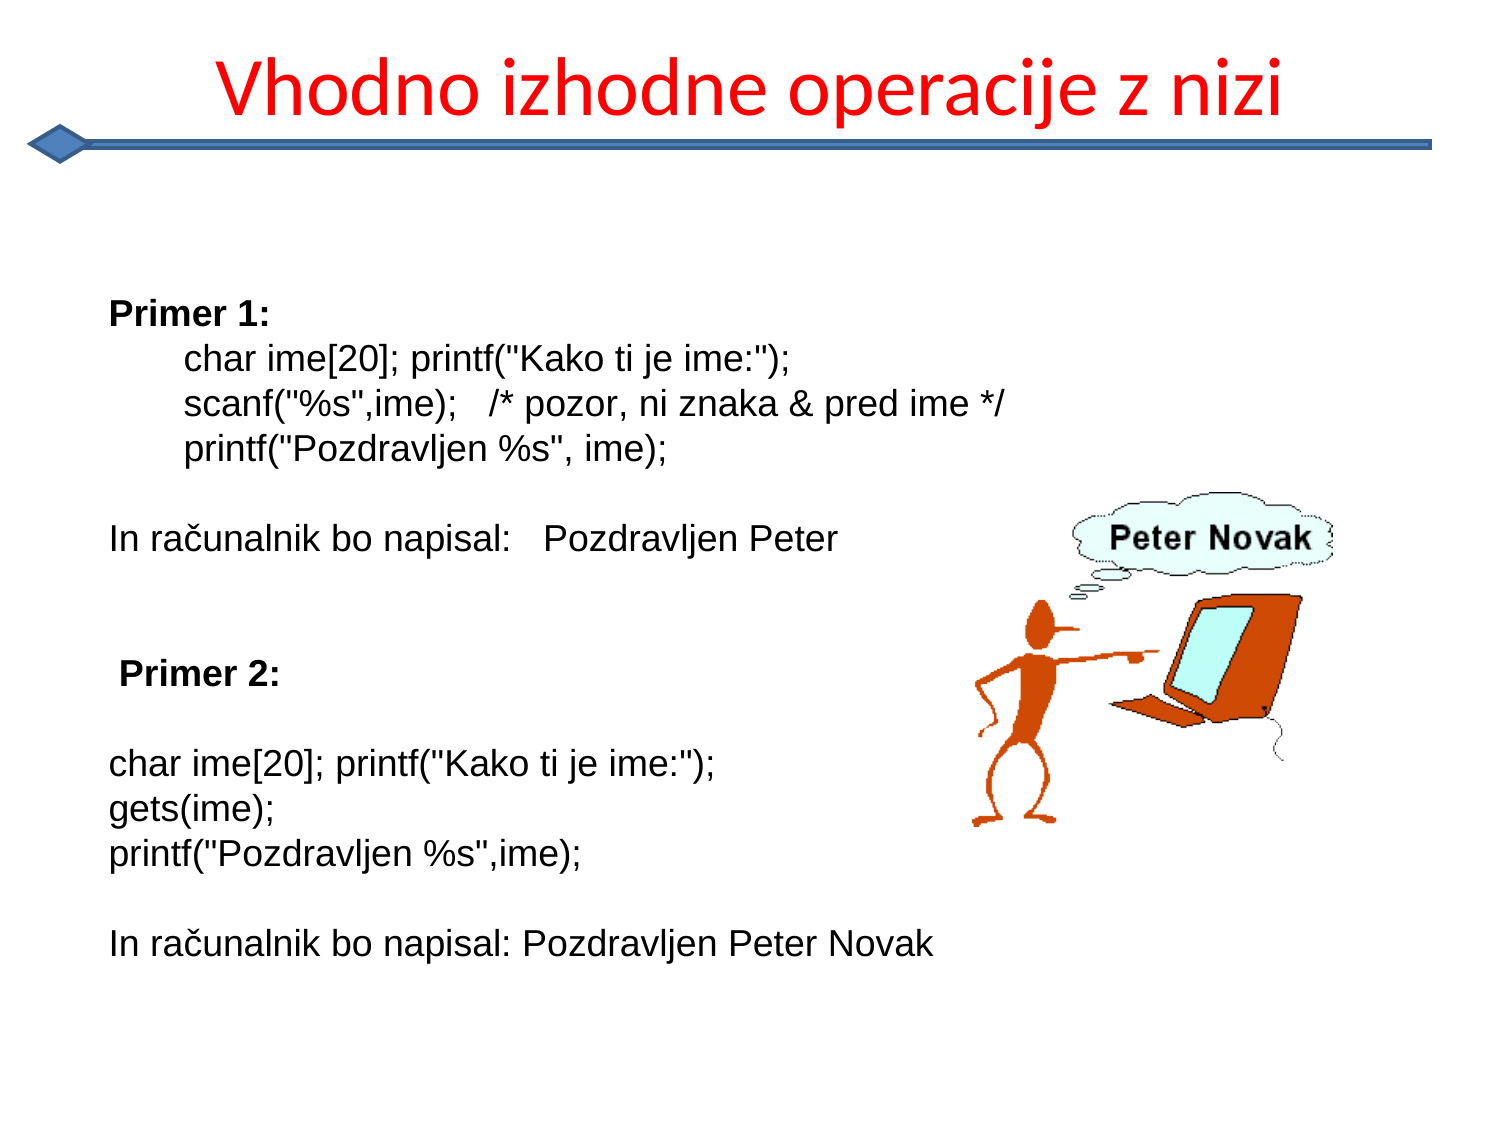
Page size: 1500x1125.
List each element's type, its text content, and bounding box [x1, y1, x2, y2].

text_box Primer 1: char ime[20]; printf("Kako ti je ime:"); scanf("%s",ime); /* pozor, ni znaka & pred ime */ printf("Pozdravljen %s", ime); In računalnik bo napisal: Pozdravljen Peter Primer 2: char ime[20]; printf("Kako ti je ime:"); gets(ime); printf("Pozdravljen %s",ime); In računalnik bo napisal: Pozdravljen Peter Novak [93, 281, 1407, 972]
title Vhodno izhodne operacije z nizi [75, 23, 1426, 141]
picture [972, 492, 1333, 827]
